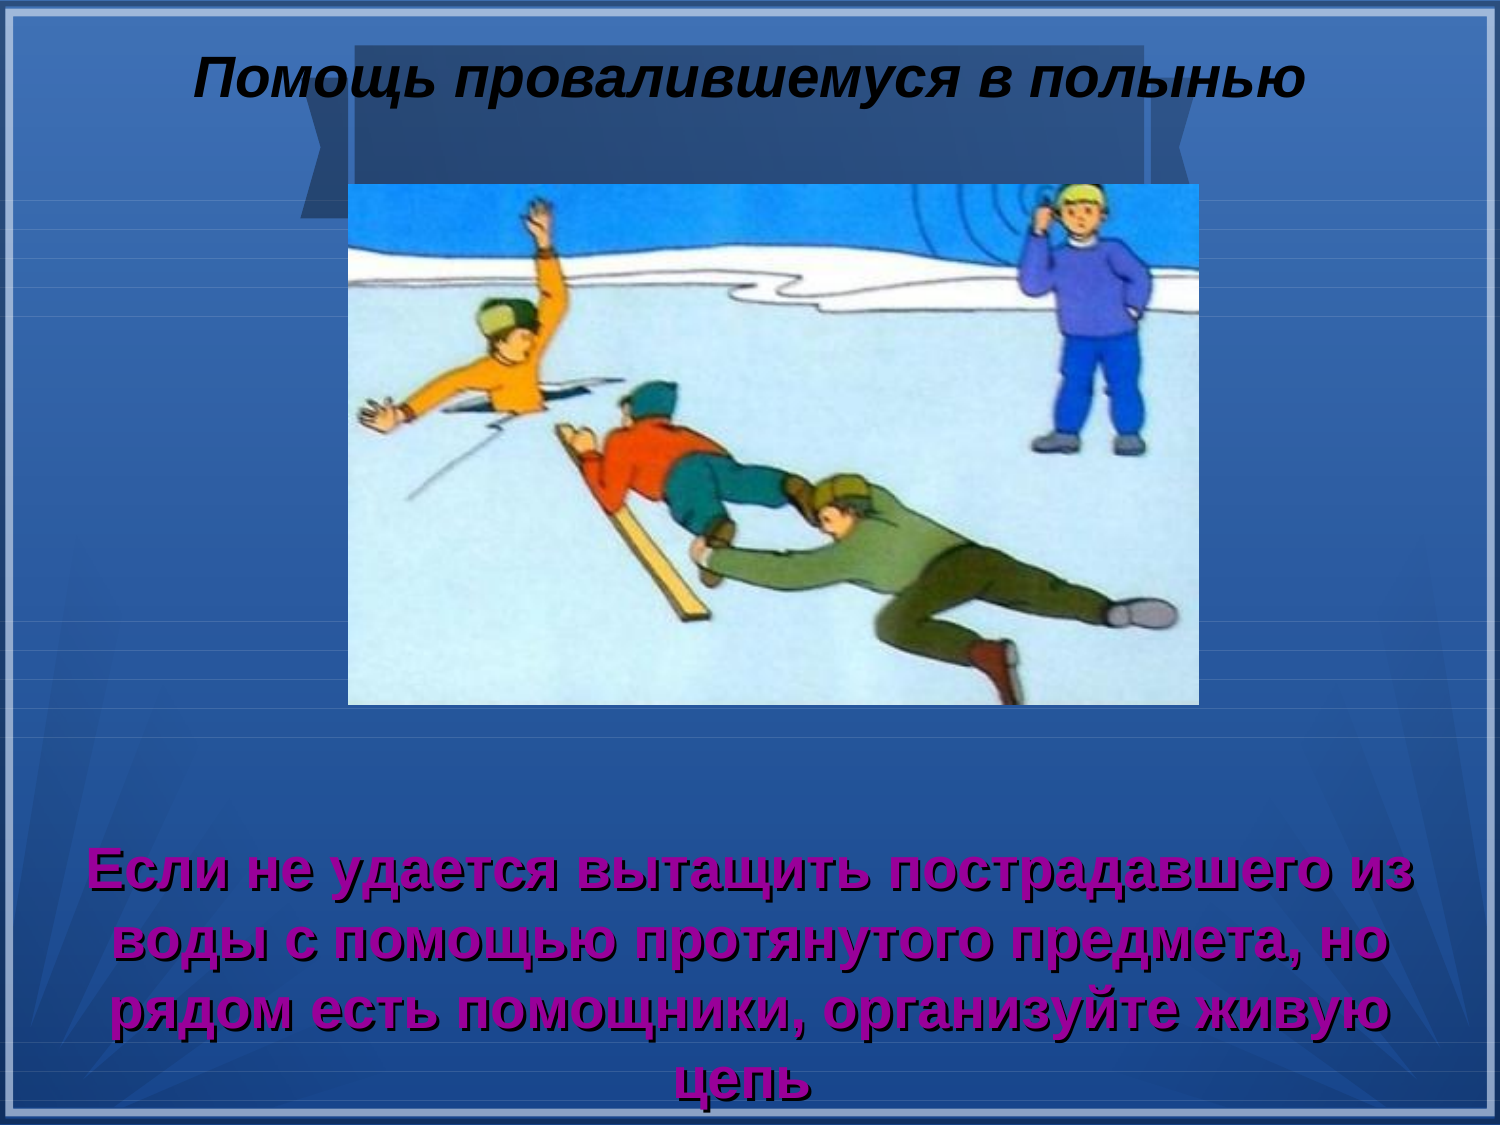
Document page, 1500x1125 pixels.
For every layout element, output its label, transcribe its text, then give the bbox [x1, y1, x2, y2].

picture [348, 184, 1199, 705]
text_box Если не удается вытащить пострадавшего из воды с помощью протянутого предмета, но рядом есть помощники, организуйте живую цепь [41, 822, 1459, 1118]
text_box Помощь провалившемуся в полынью [53, 31, 1447, 117]
